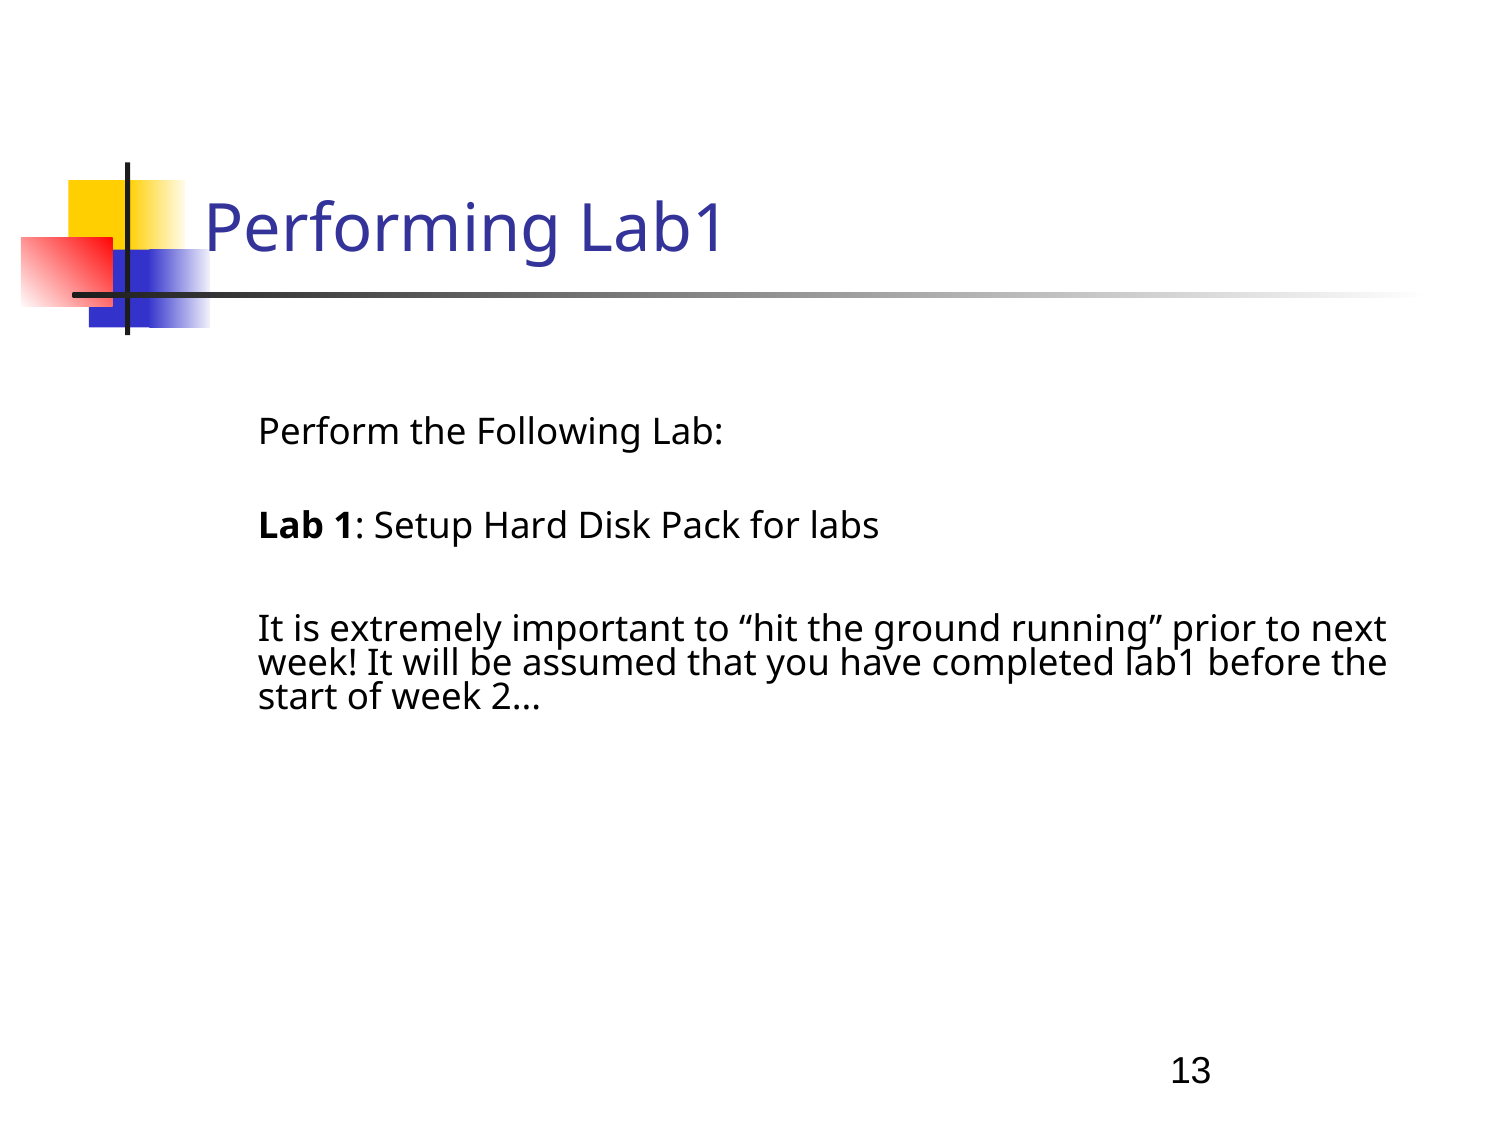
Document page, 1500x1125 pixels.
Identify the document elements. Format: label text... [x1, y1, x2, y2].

title Performing Lab1 [188, 35, 1468, 276]
list Perform the Following Lab: Lab 1: Setup Hard Disk Pack for labs It is extremely important to “hit the ground running” prior to next week! It will be assumed that you have completed lab1 before the start of week 2... [193, 331, 1469, 1007]
